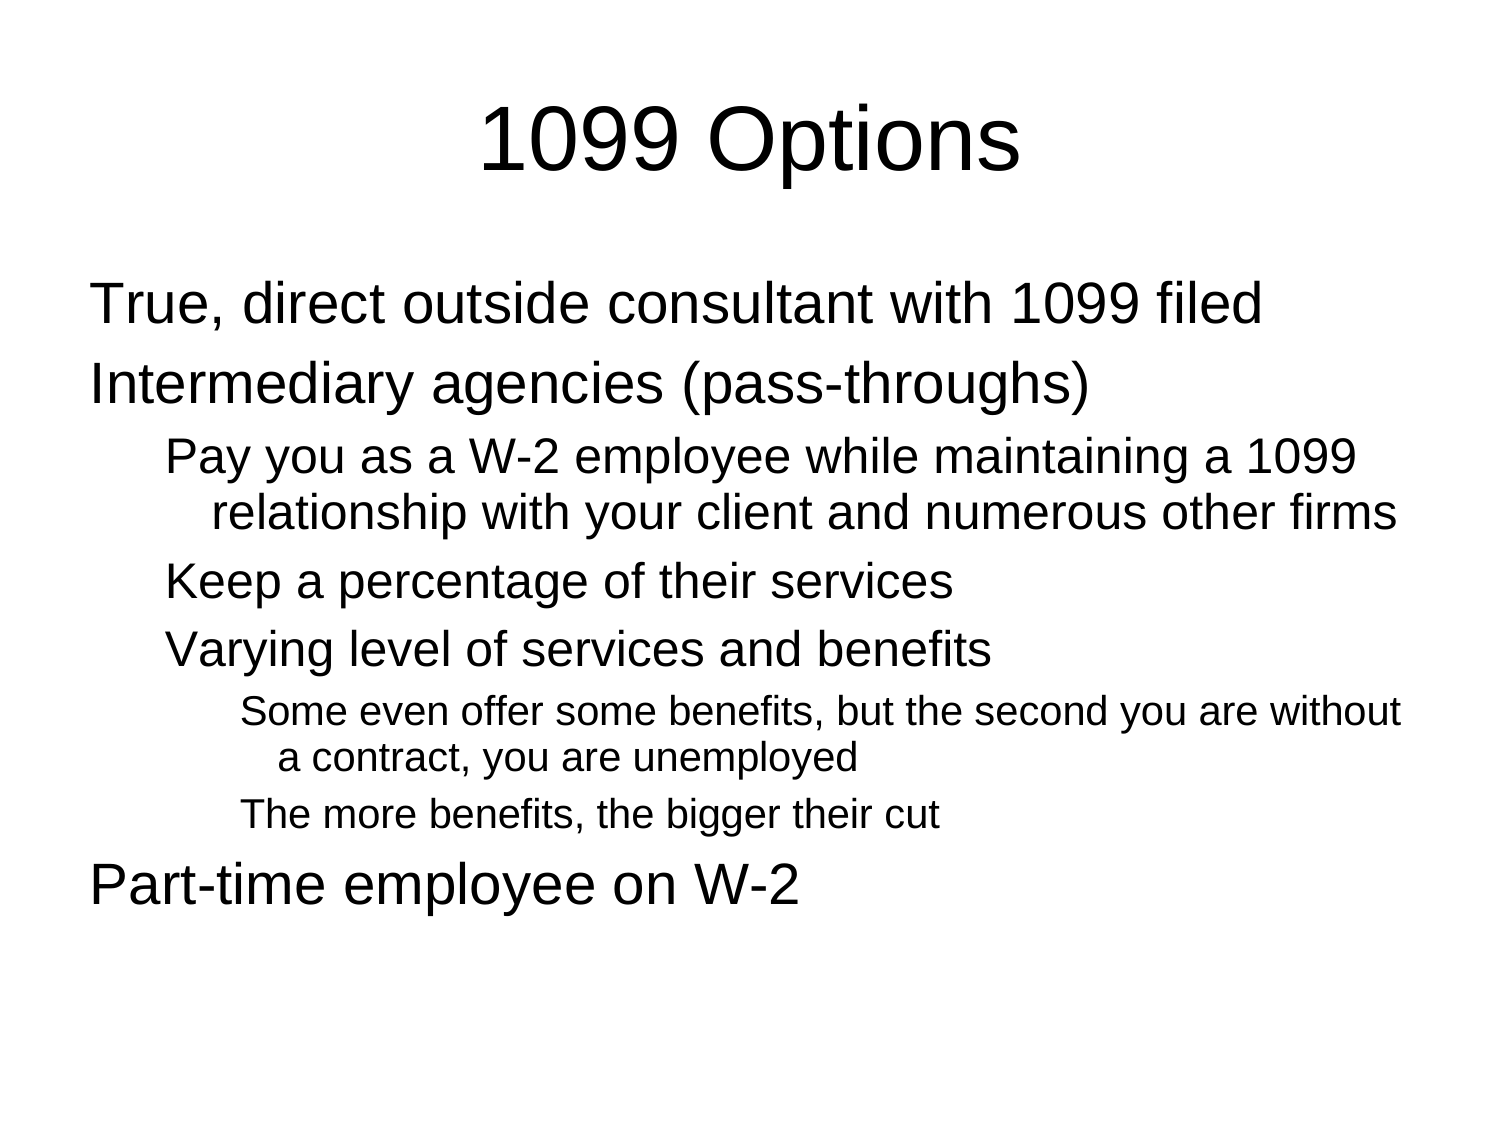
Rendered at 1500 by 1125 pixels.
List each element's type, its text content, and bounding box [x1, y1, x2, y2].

list True, direct outside consultant with 1099 filed Intermediary agencies (pass-throughs) Pay you as a W-2 employee while maintaining a 1099 relationship with your client and numerous other firms Keep a percentage of their services Varying level of services and benefits Some even offer some benefits, but the second you are without a contract, you are unemployed The more benefits, the bigger their cut Part-time employee on W-2 [75, 262, 1426, 1006]
title 1099 Options [75, 45, 1426, 233]
